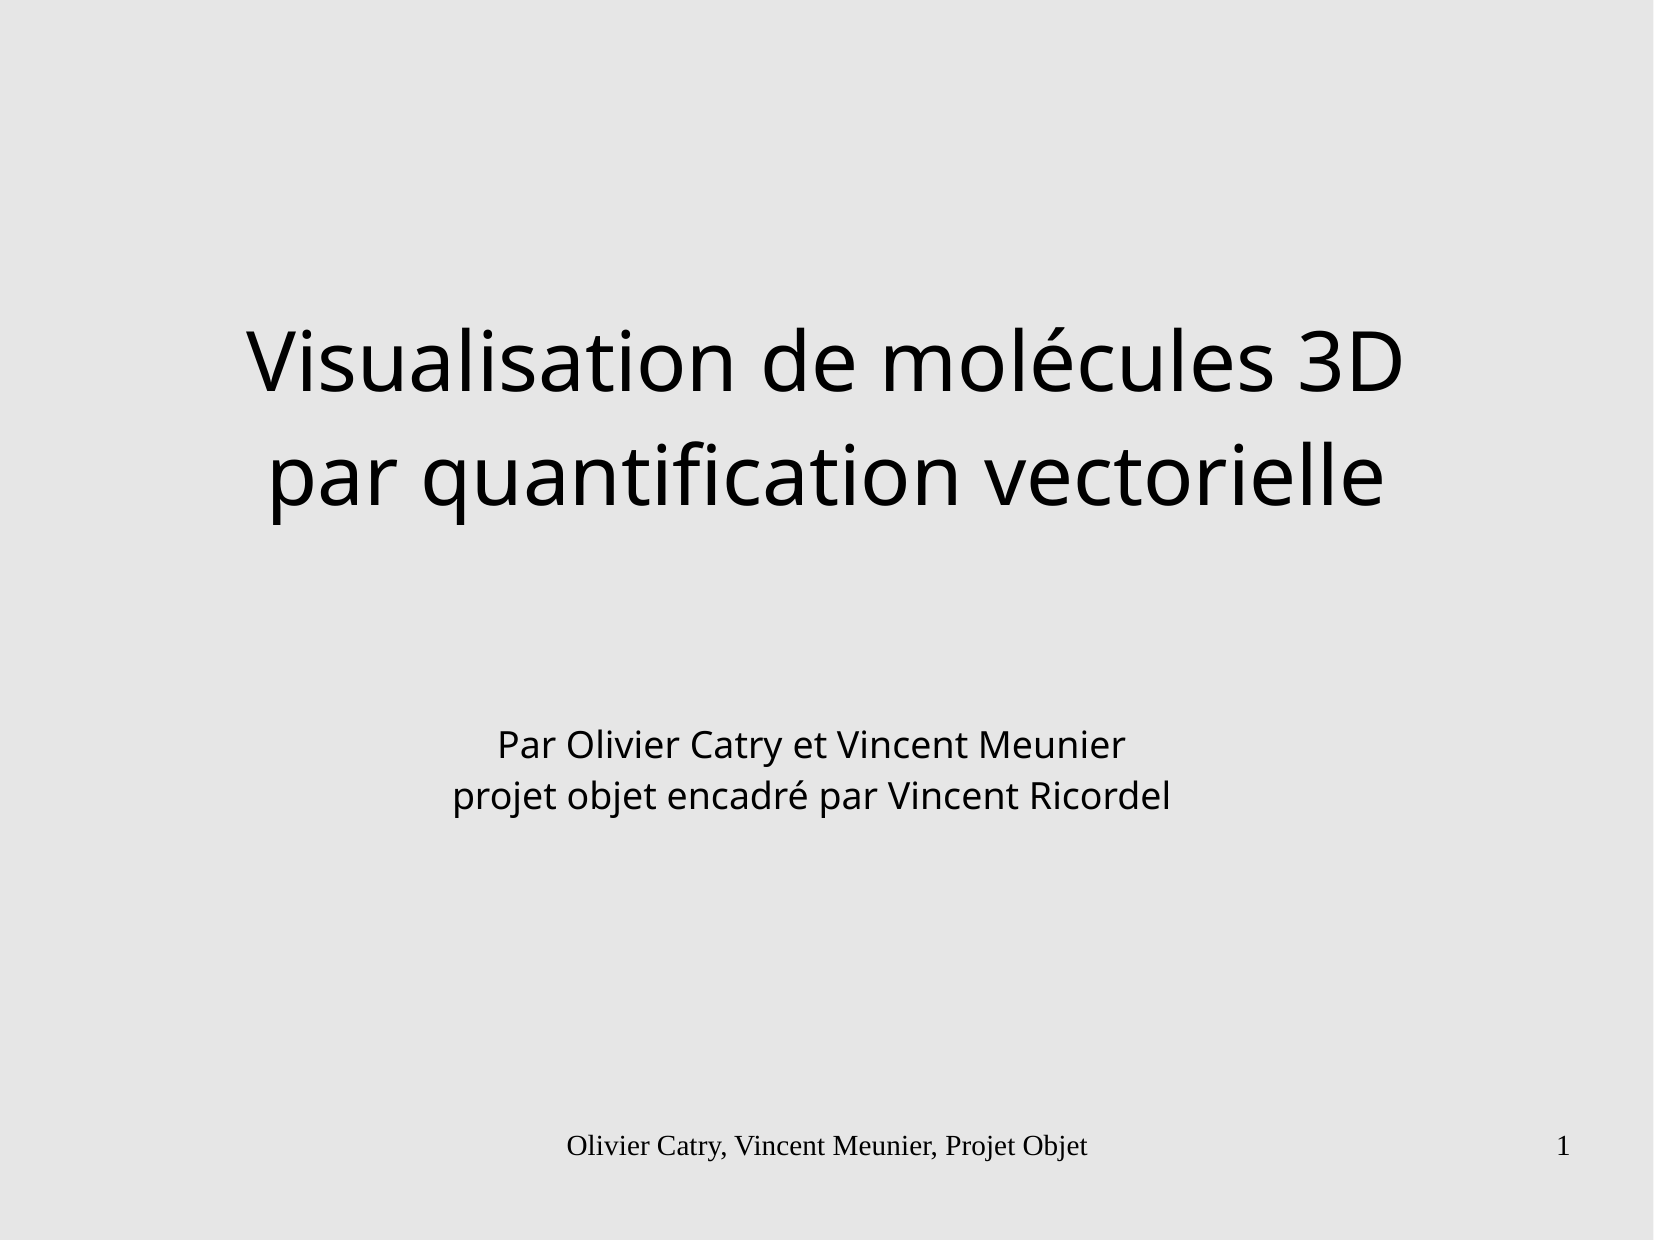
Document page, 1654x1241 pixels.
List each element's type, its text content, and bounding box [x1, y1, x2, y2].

text_box Visualisation de molécules 3D par quantification vectorielle [206, 295, 1447, 650]
text_box Par Olivier Catry et Vincent Meunier projet objet encadré par Vincent Ricordel [324, 710, 1300, 945]
